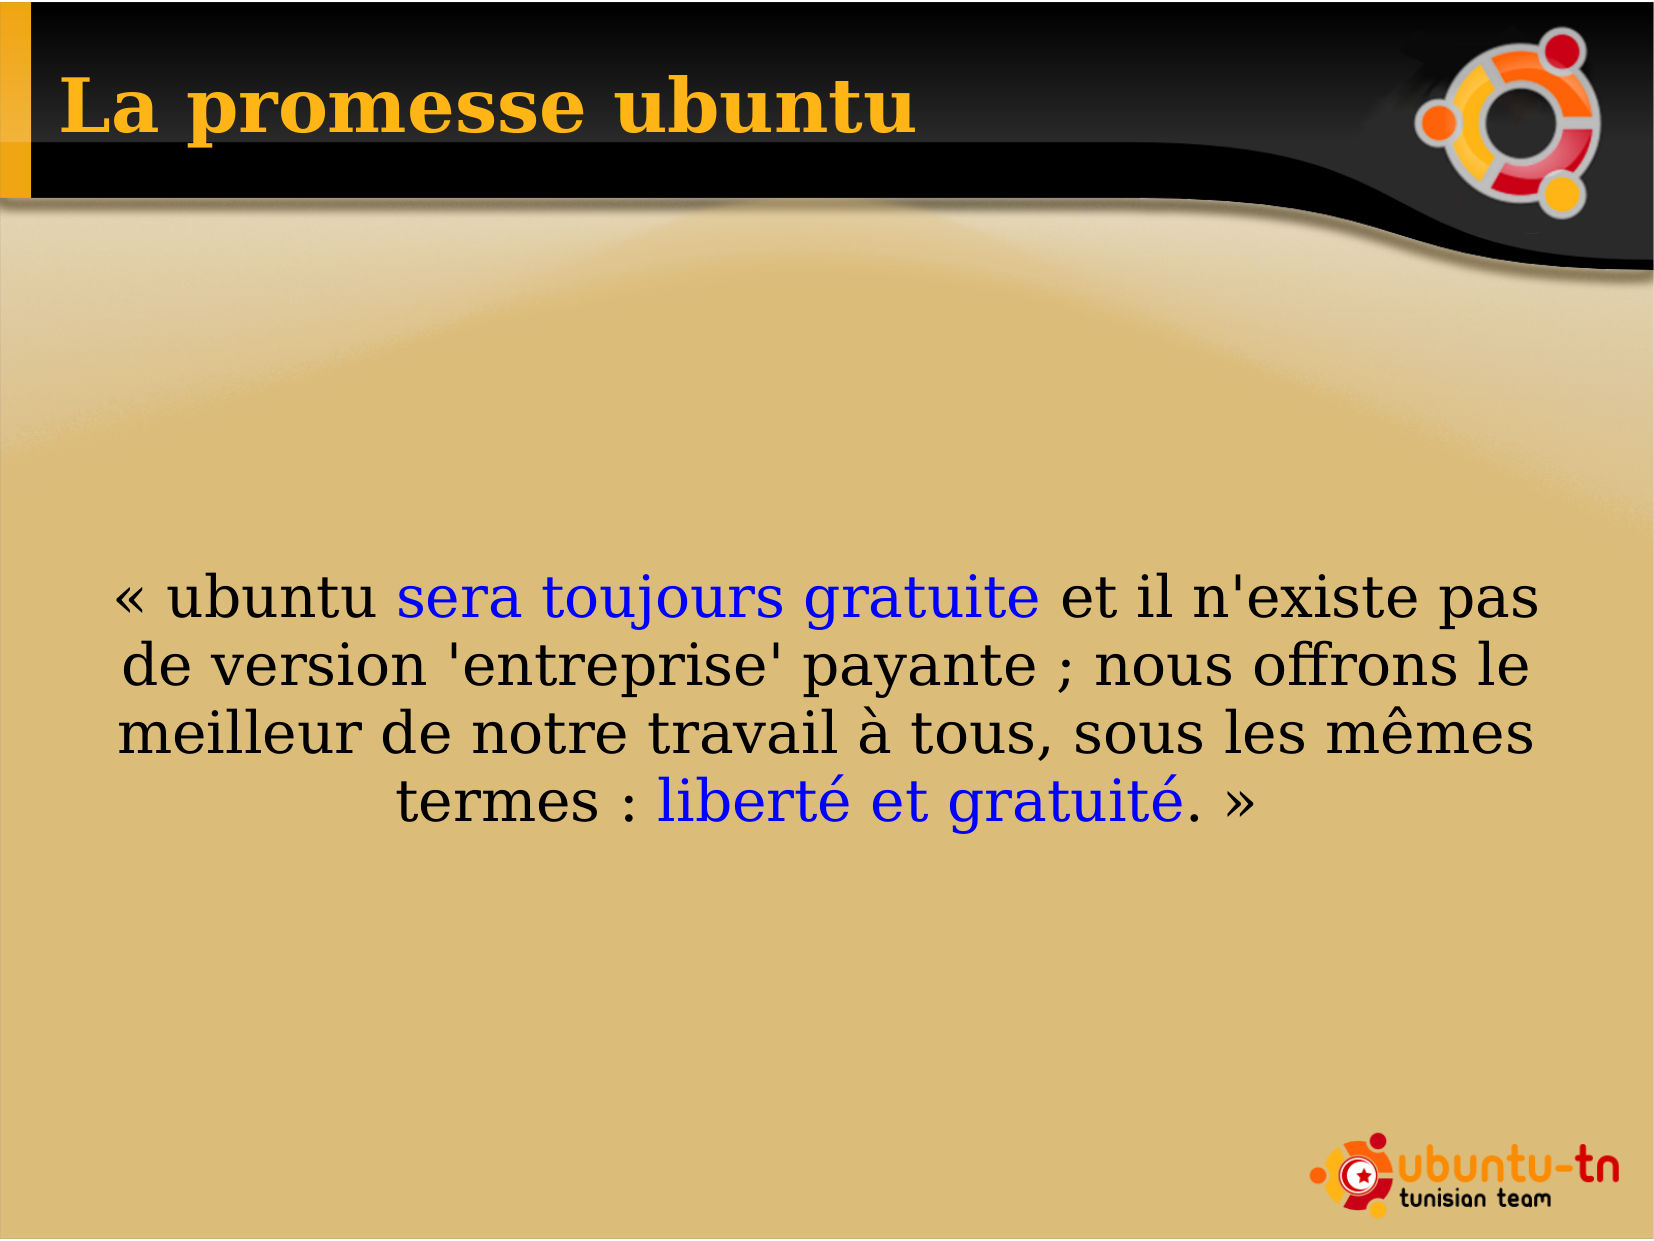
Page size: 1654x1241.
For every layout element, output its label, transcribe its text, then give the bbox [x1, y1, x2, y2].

subtitle « ubuntu sera toujours gratuite et il n'existe pas de version 'entreprise' payante ; nous offrons le meilleur de notre travail à tous, sous les mêmes termes : liberté et gratuité. » [82, 290, 1571, 1109]
picture [0, 0, 1654, 1241]
title La promesse ubuntu [59, 2, 1447, 210]
